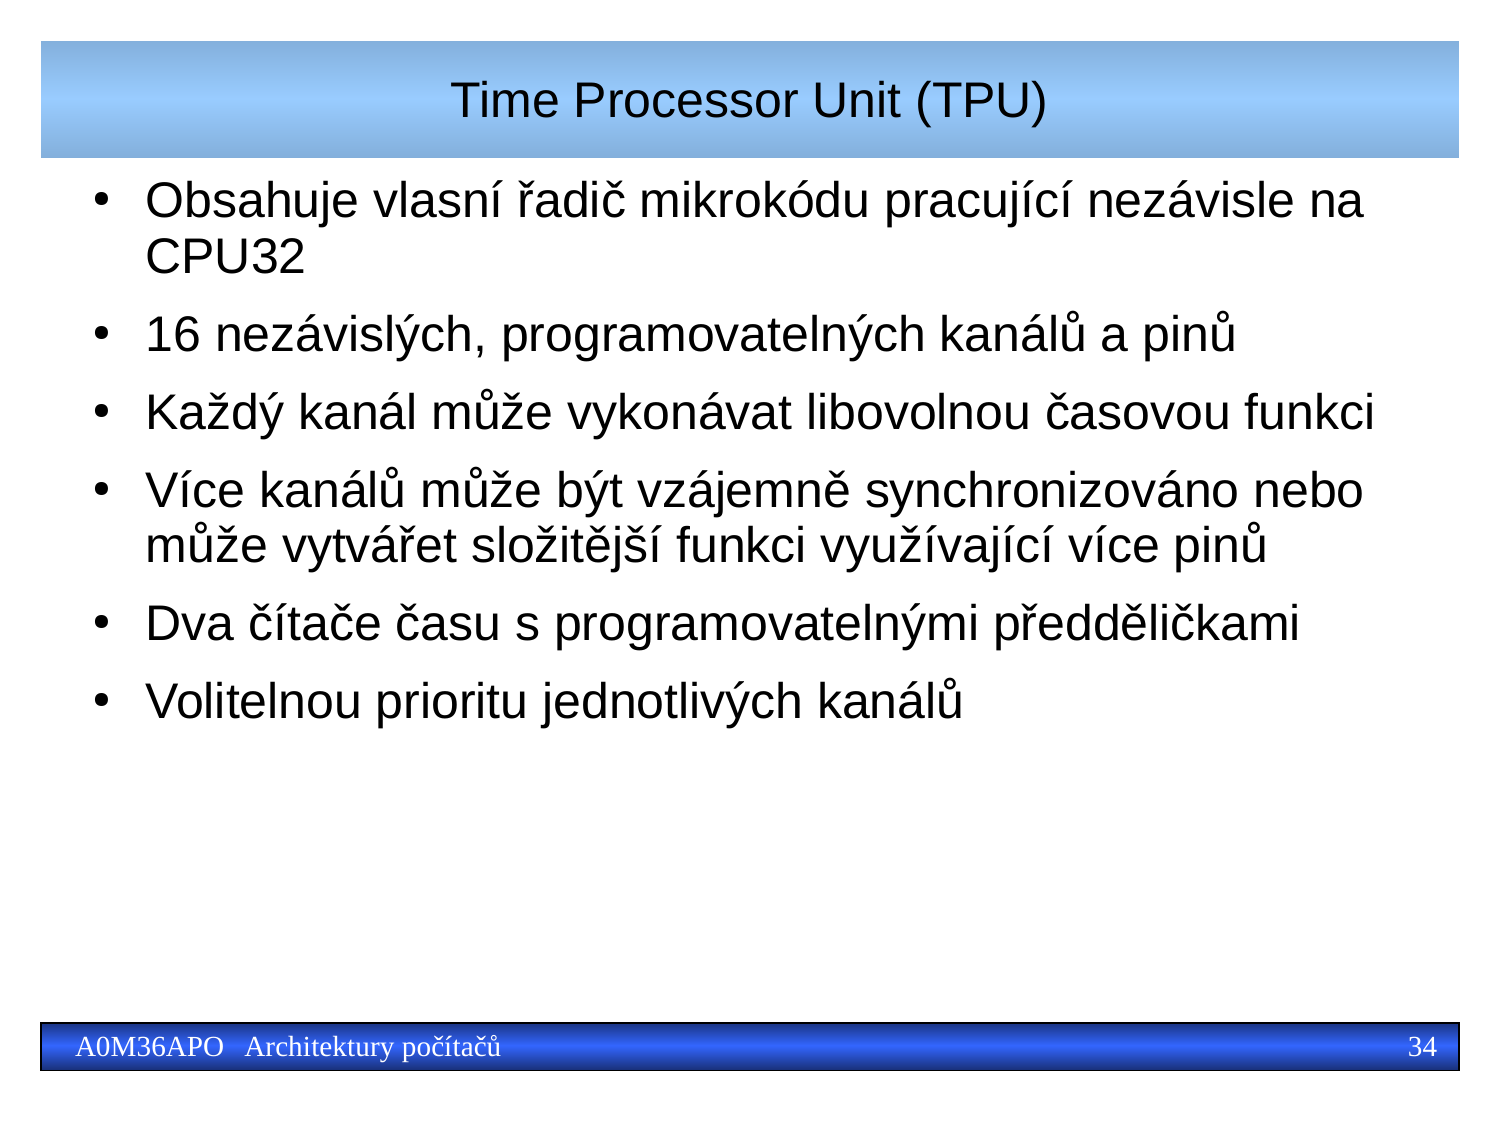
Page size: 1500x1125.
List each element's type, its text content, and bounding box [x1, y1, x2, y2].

list Obsahuje vlasní řadič mikrokódu pracující nezávisle na CPU32 16 nezávislých, programovatelných kanálů a pinů Každý kanál může vykonávat libovolnou časovou funkci Více kanálů může být vzájemně synchronizováno nebo může vytvářet složitější funkci využívající více pinů Dva čítače času s programovatelnými předděličkami Volitelnou prioritu jednotlivých kanálů [75, 172, 1426, 976]
title Time Processor Unit (TPU) [41, 41, 1459, 158]
